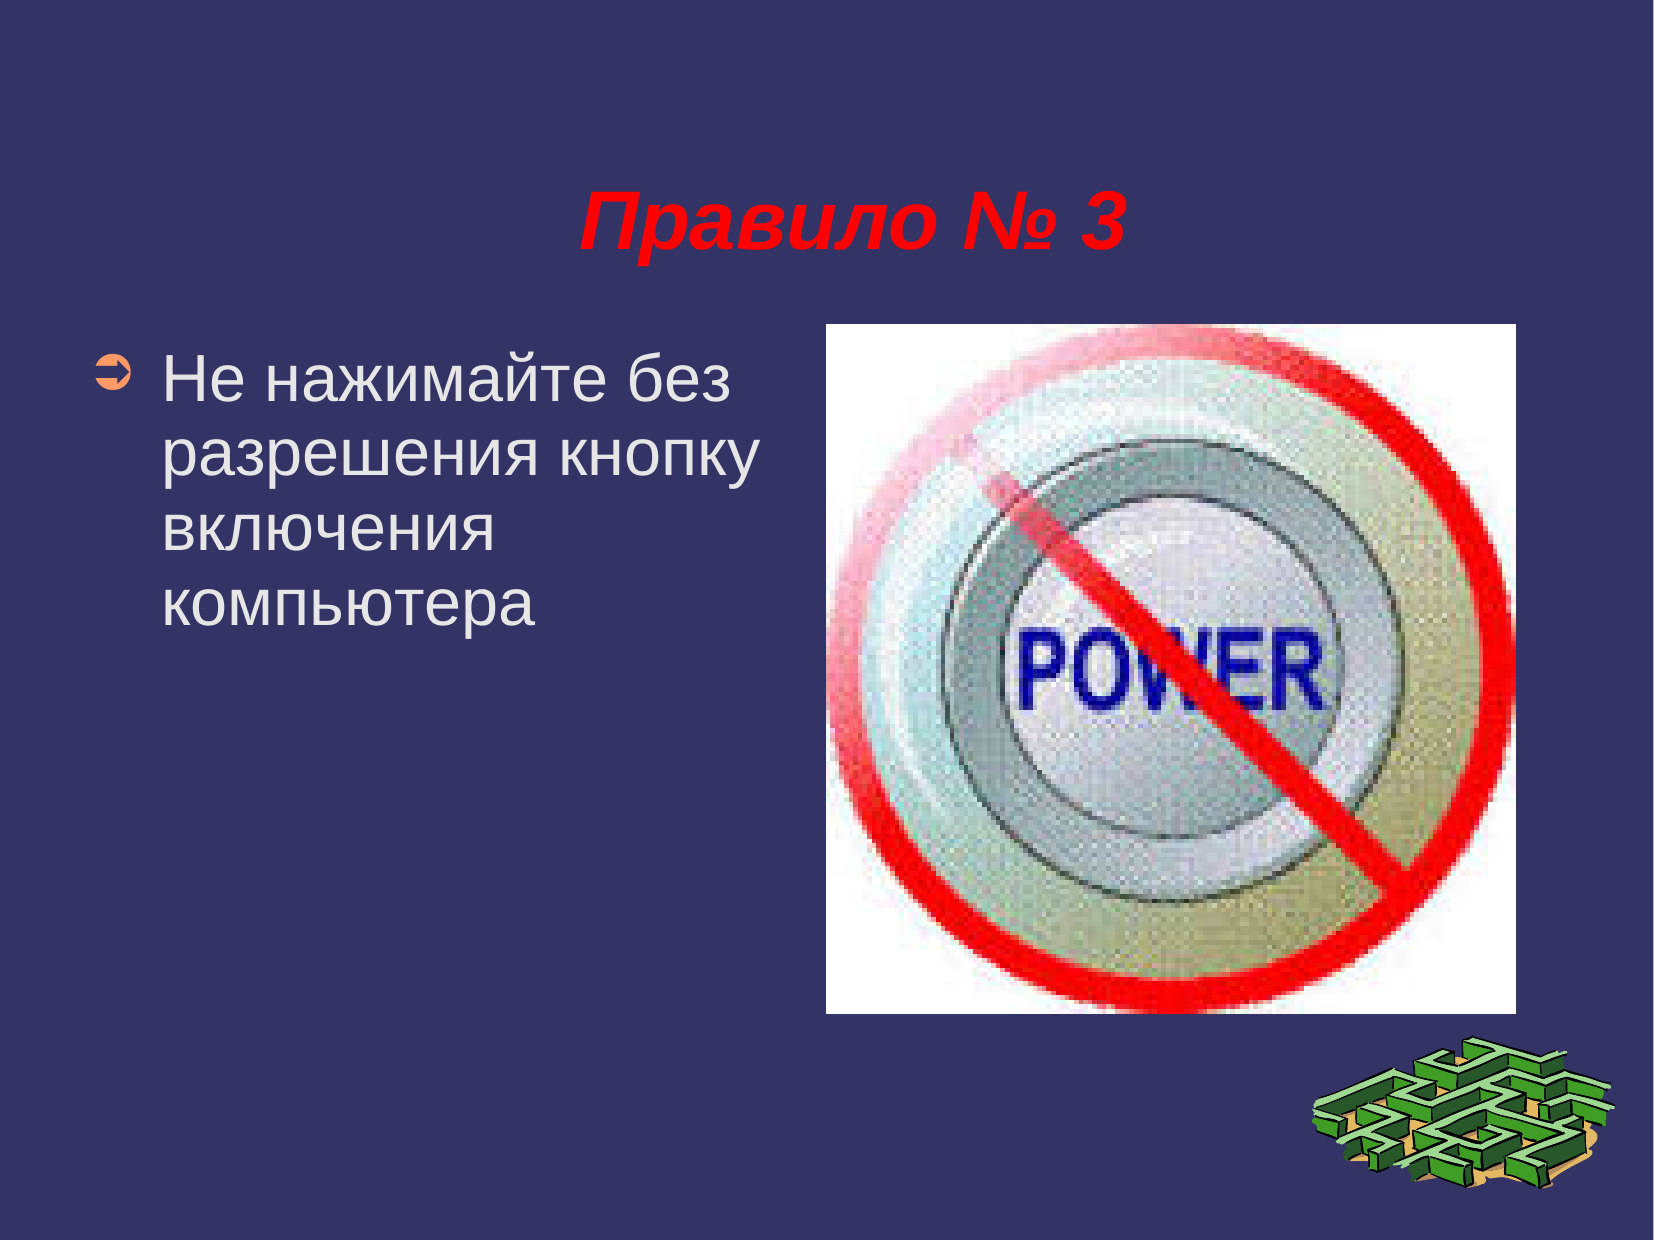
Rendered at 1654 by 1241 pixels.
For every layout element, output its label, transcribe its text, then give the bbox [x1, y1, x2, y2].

list Не нажимайте без разрешения кнопку включения компьютера [78, 340, 768, 1123]
picture [826, 324, 1516, 1014]
title Правило № 3 [147, 117, 1560, 325]
